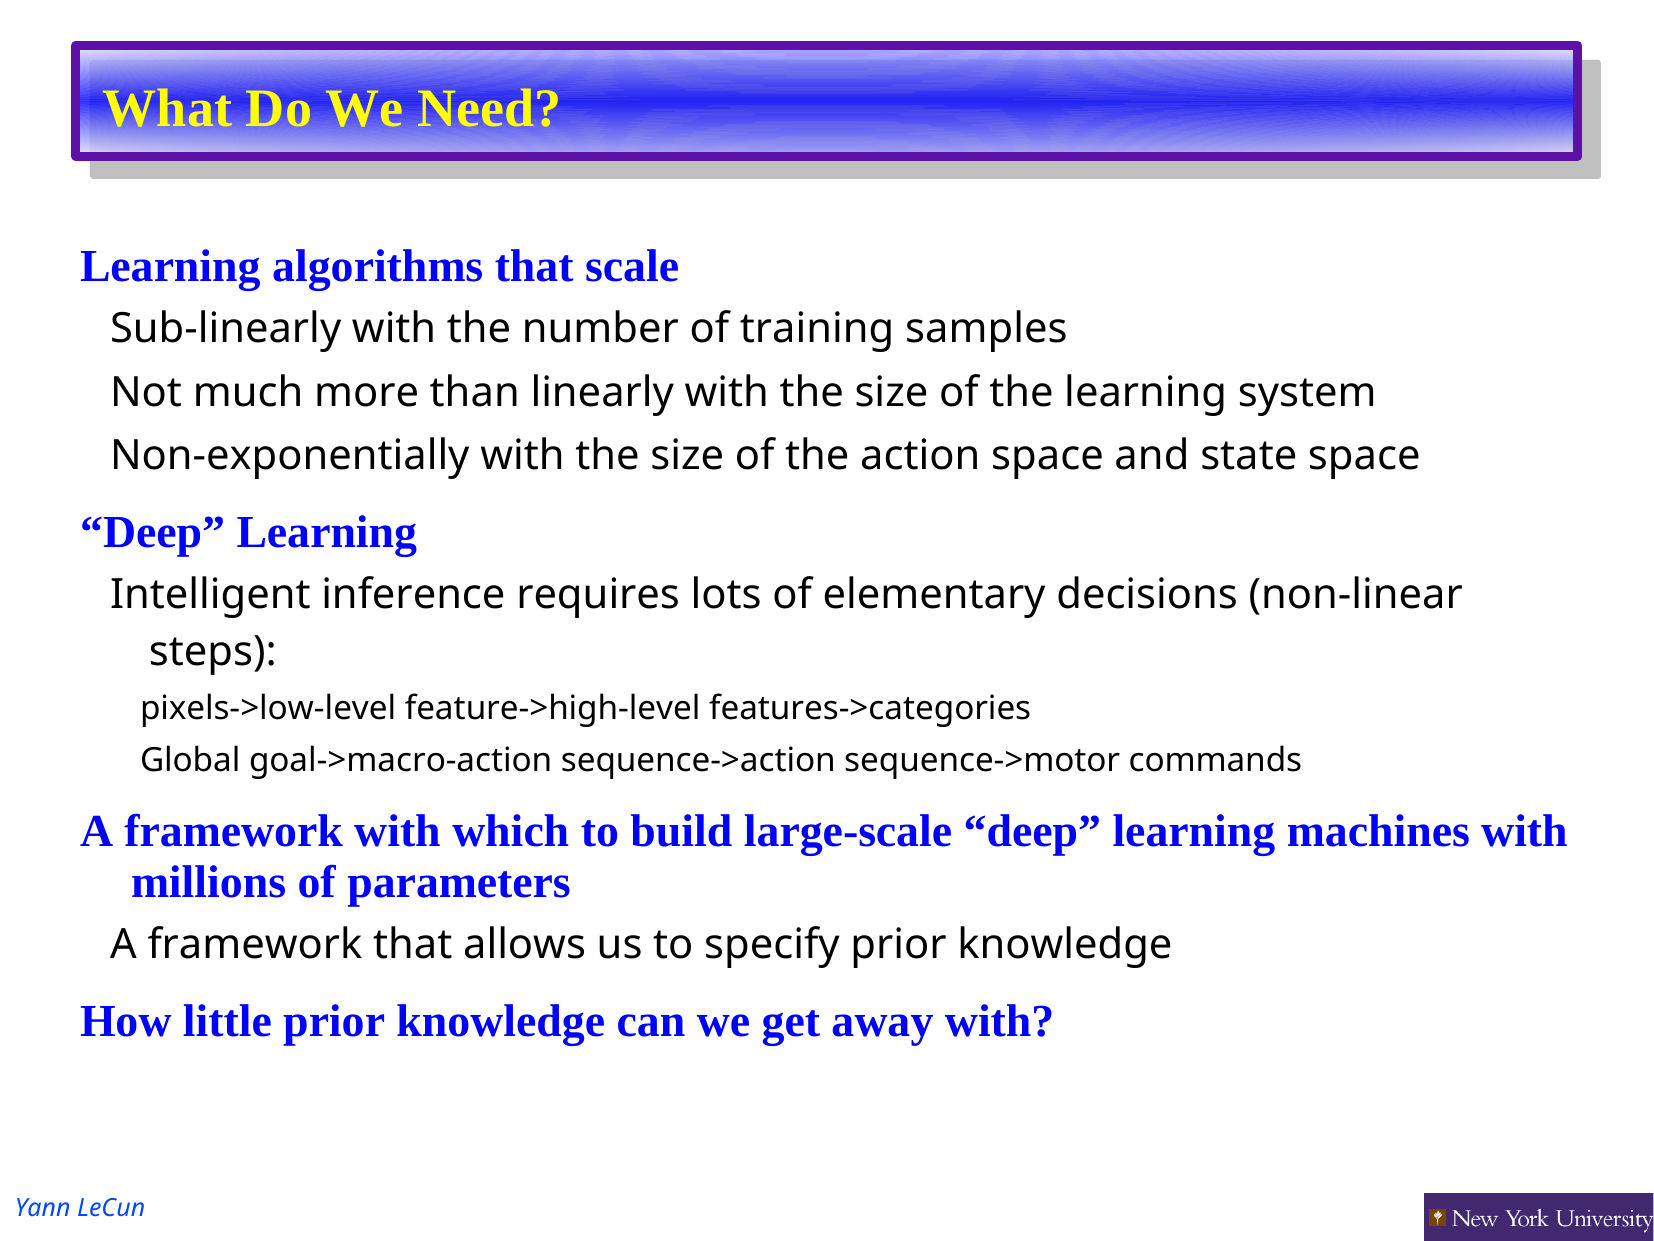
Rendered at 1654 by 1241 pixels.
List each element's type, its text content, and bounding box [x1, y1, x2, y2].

picture [1424, 1193, 1654, 1241]
list Learning algorithms that scale Sub-linearly with the number of training samples Not much more than linearly with the size of the learning system Non-exponentially with the size of the action space and state space “Deep” Learning Intelligent inference requires lots of elementary decisions (non-linear steps): pixels->low-level feature->high-level features->categories Global goal->macro-action sequence->action sequence->motor commands A framework with which to build large-scale “deep” learning machines with millions of parameters A framework that allows us to specify prior knowledge How little prior knowledge can we get away with? [80, 240, 1574, 1153]
title What Do We Need? [75, 45, 1578, 157]
